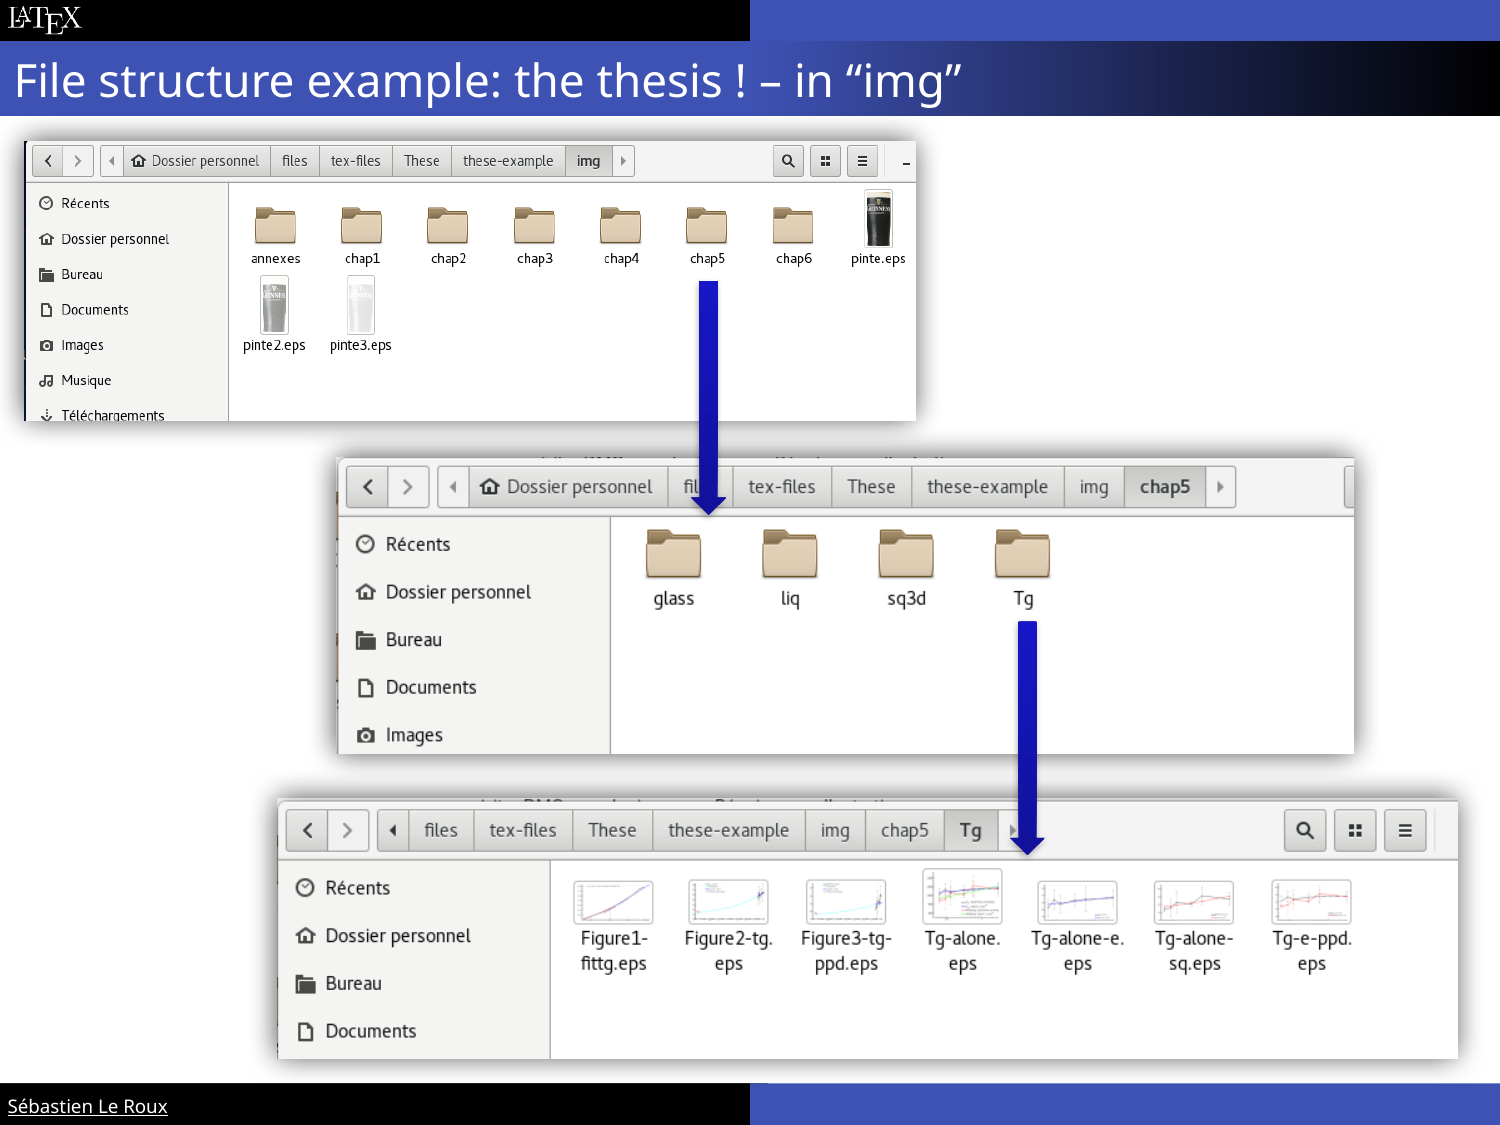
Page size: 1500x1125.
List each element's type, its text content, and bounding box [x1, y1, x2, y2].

title File structure example: the thesis ! – in “img” [0, 41, 1500, 116]
picture [5, 3, 84, 37]
picture [277, 798, 1458, 1059]
picture [336, 457, 1354, 754]
text_box [690, 281, 727, 516]
picture [24, 141, 916, 421]
text_box [1009, 621, 1046, 856]
